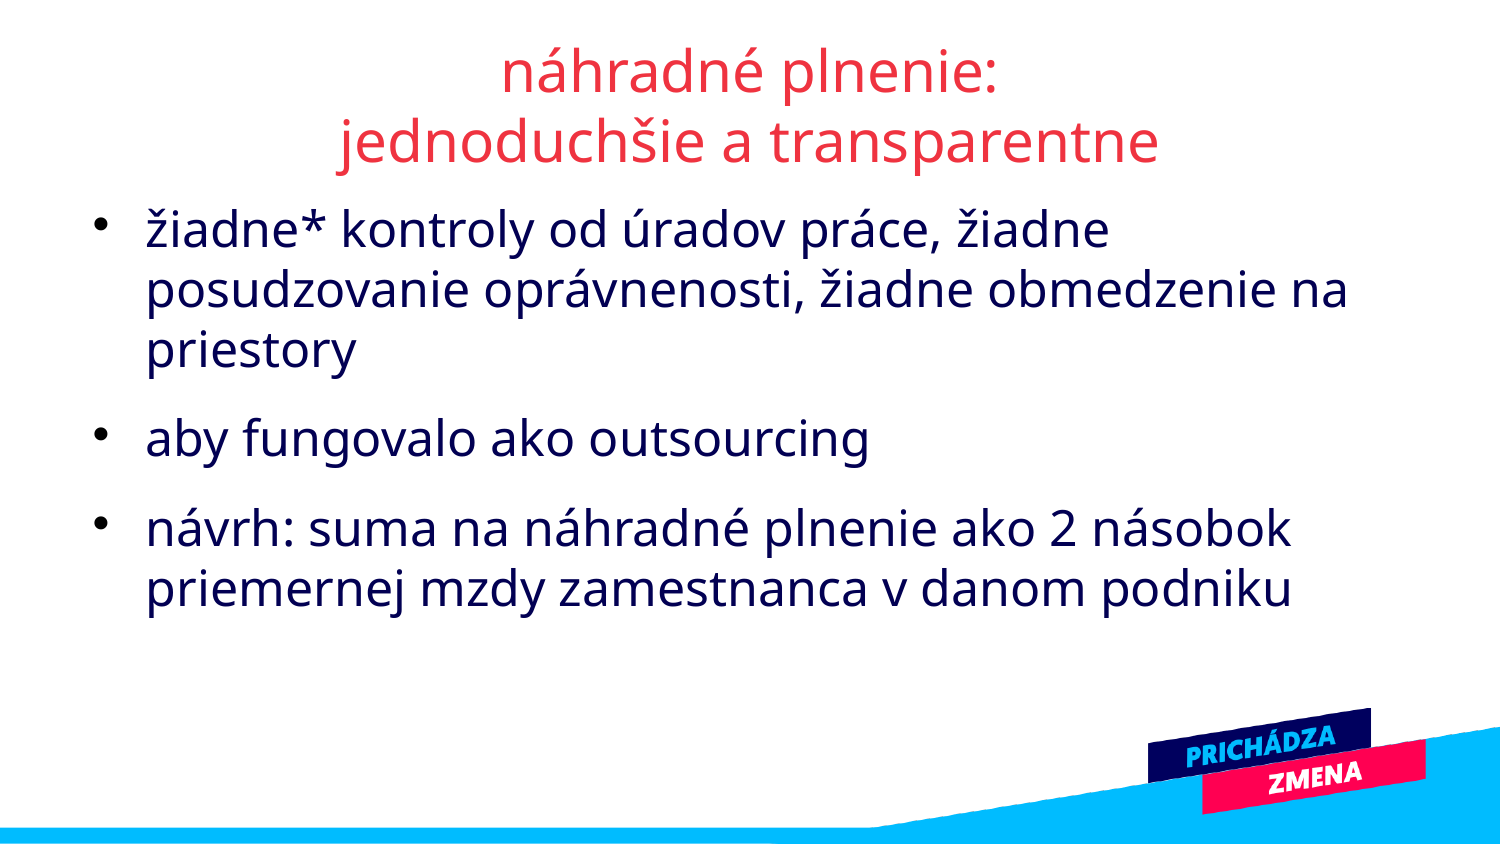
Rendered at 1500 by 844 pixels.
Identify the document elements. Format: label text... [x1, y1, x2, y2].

picture [769, 708, 1500, 827]
text_box žiadne* kontroly od úradov práce, žiadne posudzovanie oprávnenosti, žiadne obmedzenie na priestory aby fungovalo ako outsourcing návrh: suma na náhradné plnenie ako 2 násobok priemernej mzdy zamestnanca v danom podniku [75, 197, 1425, 687]
text_box náhradné plnenie: jednoduchšie a transparentne [75, 12, 1425, 196]
